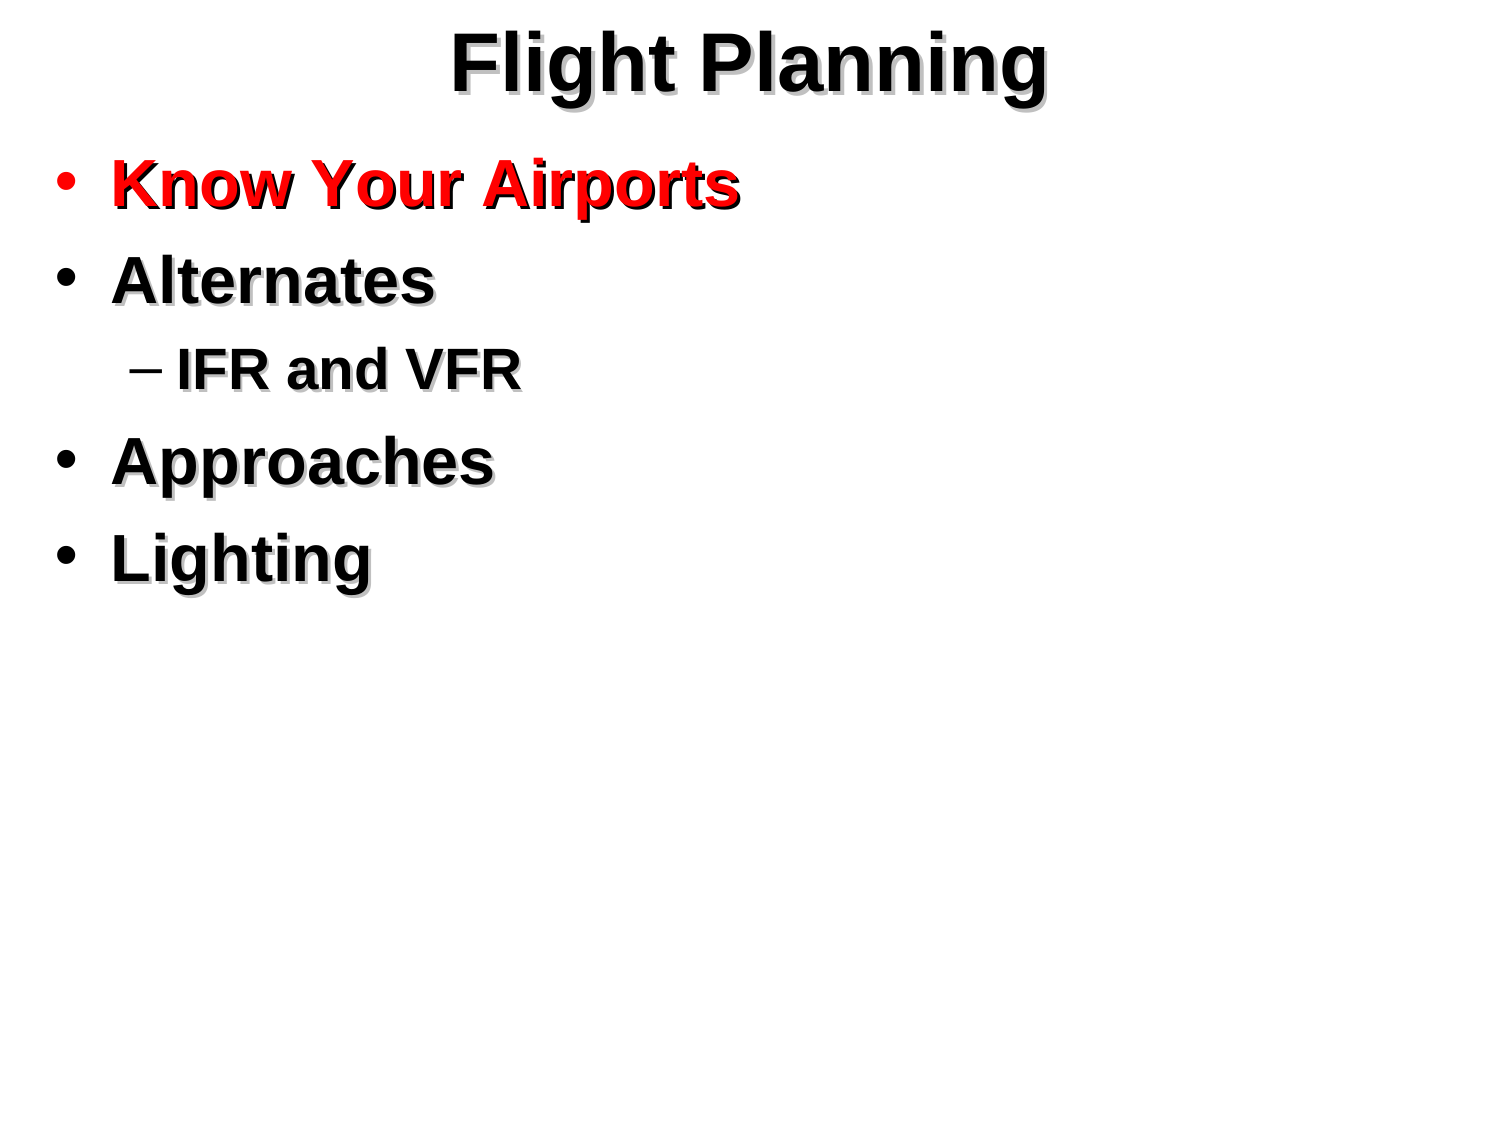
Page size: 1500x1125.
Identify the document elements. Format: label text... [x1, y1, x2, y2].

list Know Your Airports Alternates IFR and VFR Approaches Lighting [39, 132, 1390, 876]
title Flight Planning [0, 3, 1500, 113]
